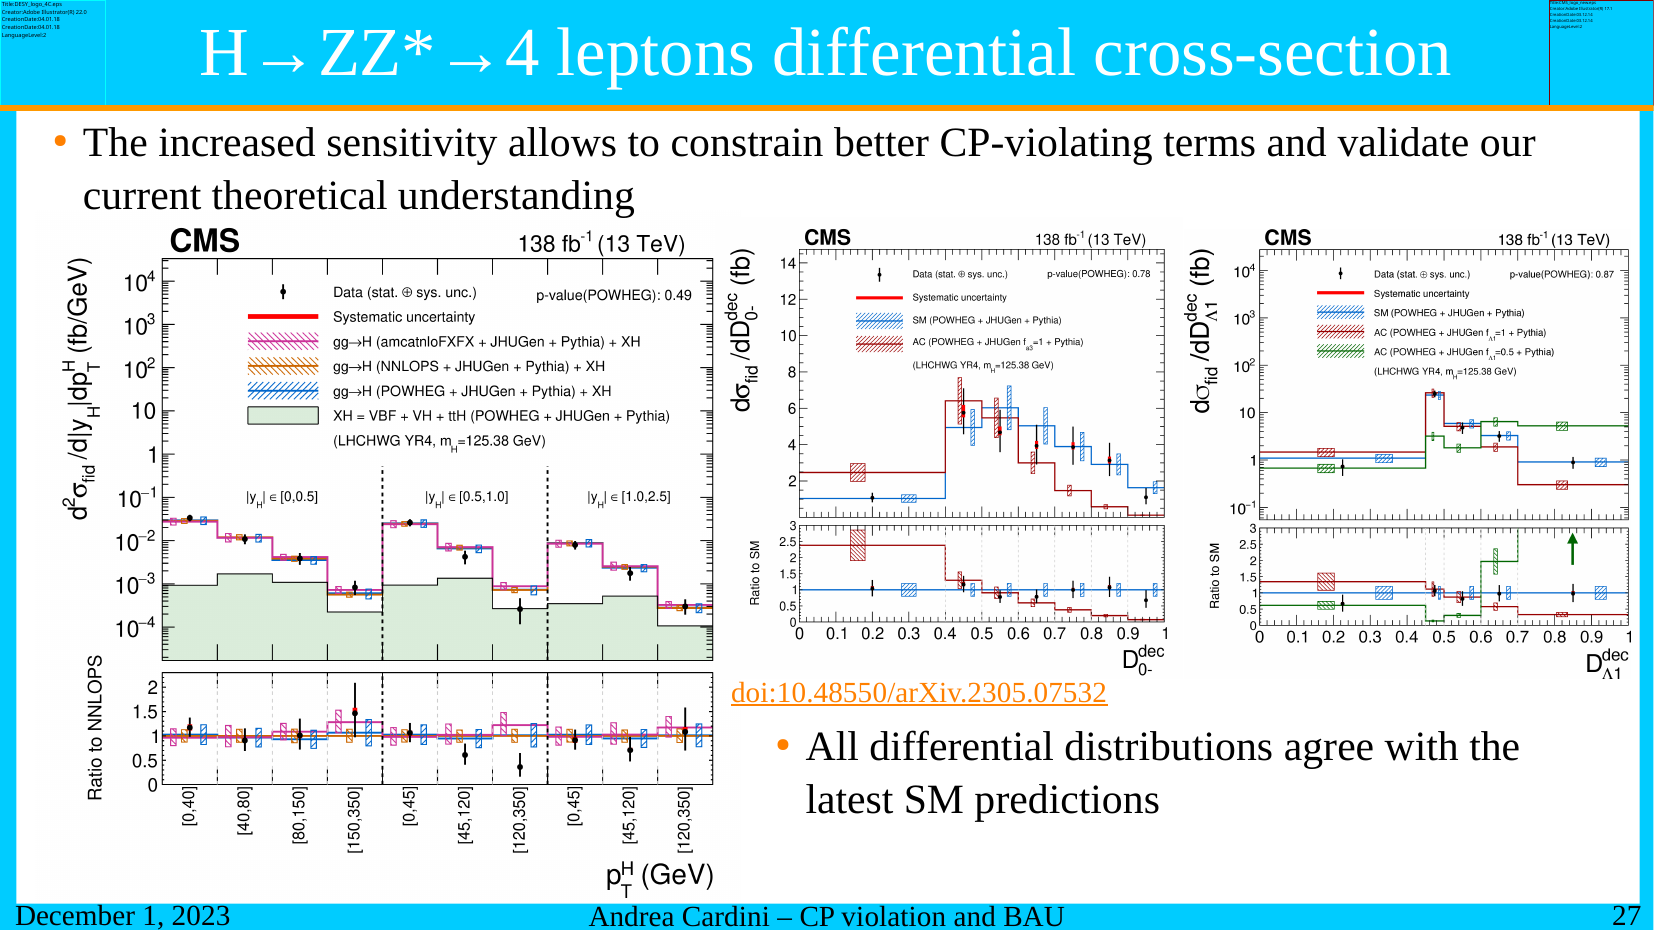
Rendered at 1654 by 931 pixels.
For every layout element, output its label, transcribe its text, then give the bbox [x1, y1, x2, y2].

picture [35, 217, 1183, 903]
list The increased sensitivity allows to constrain better CP-violating terms and validate our current theoretical understanding [6, 111, 1654, 376]
title H→ZZ*→4 leptons differential cross-section [14, 0, 1640, 106]
picture [1184, 229, 1631, 679]
list All differential distributions agree with the latest SM predictions [729, 716, 1642, 912]
text_box doi:10.48550/arXiv.2305.07532 [716, 679, 1126, 717]
